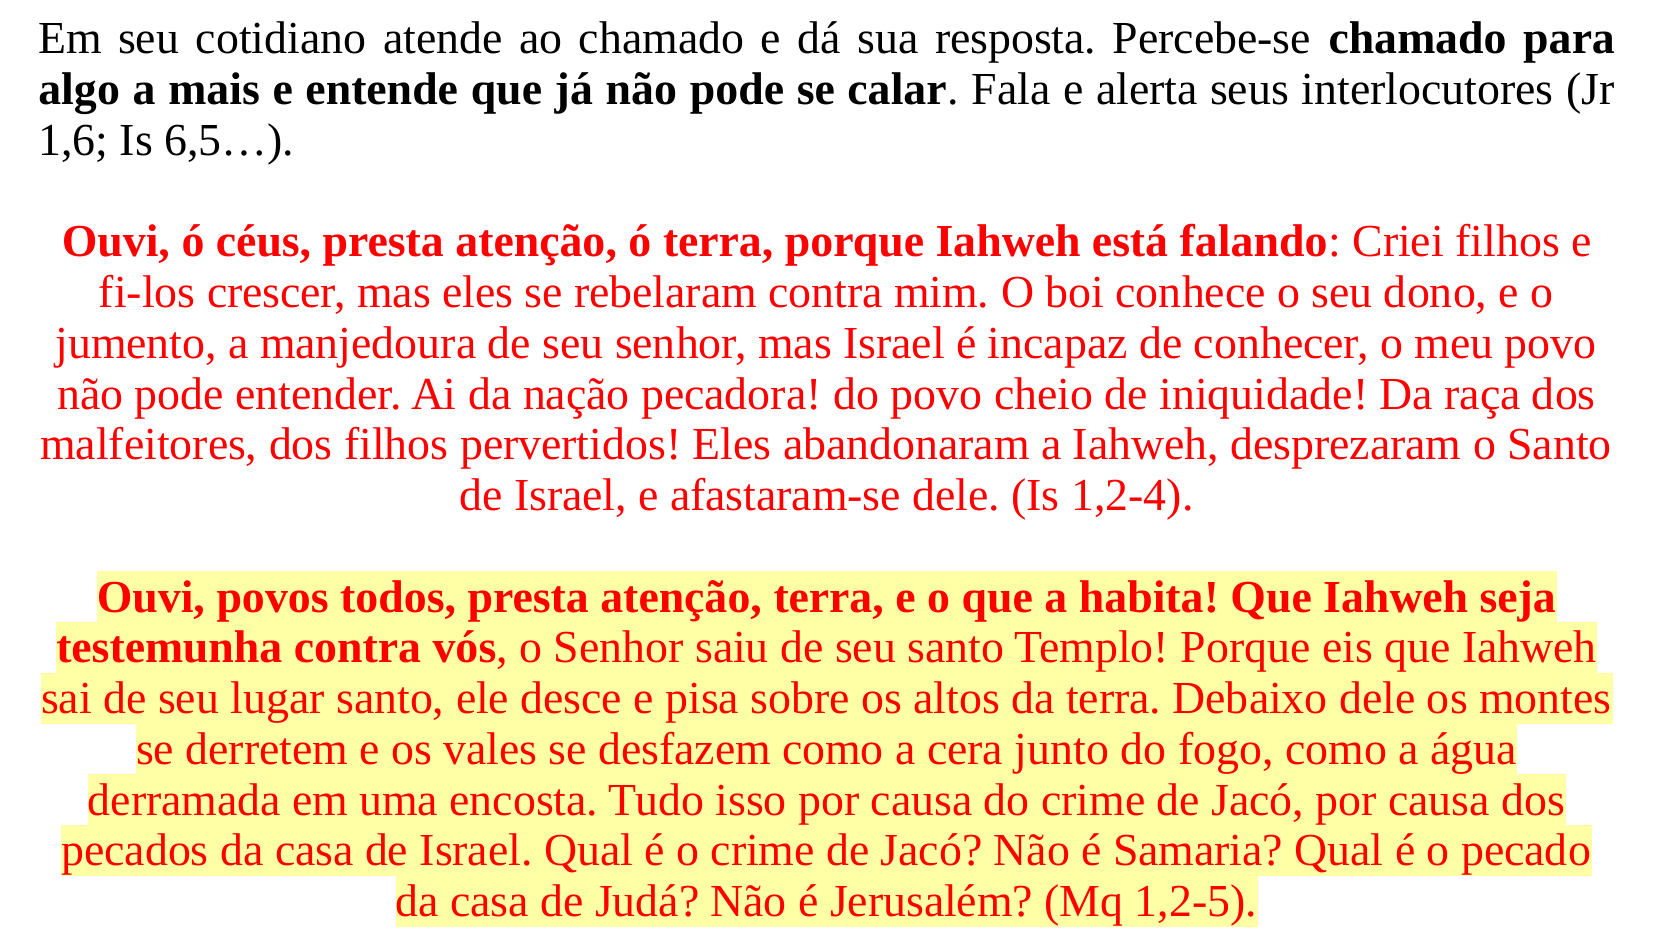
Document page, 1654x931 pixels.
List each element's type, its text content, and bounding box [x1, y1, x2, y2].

text_box Em seu cotidiano atende ao chamado e dá sua resposta. Percebe-se chamado para algo a mais e entende que já não pode se calar. Fala e alerta seus interlocutores (Jr 1,6; Is 6,5…). Ouvi, ó céus, presta atenção, ó terra, porque Iahweh está falando: Criei filhos e fi-los crescer, mas eles se rebelaram contra mim. O boi conhece o seu dono, e o jumento, a manjedoura de seu senhor, mas Israel é incapaz de conhecer, o meu povo não pode entender. Ai da nação pecadora! do povo cheio de iniquidade! Da raça dos malfeitores, dos filhos pervertidos! Eles abandonaram a Iahweh, desprezaram o Santo de Israel, e afastaram-se dele. (Is 1,2-4). Ouvi, povos todos, presta atenção, terra, e o que a habita! Que Iahweh seja testemunha contra vós, o Senhor saiu de seu santo Templo! Porque eis que Iahweh sai de seu lugar santo, ele desce e pisa sobre os altos da terra. Debaixo dele os montes se derretem e os vales se desfazem como a cera junto do fogo, como a água derramada em uma encosta. Tudo isso por causa do crime de Jacó, por causa dos pecados da casa de Israel. Qual é o crime de Jacó? Não é Samaria? Qual é o pecado da casa de Judá? Não é Jerusalém? (Mq 1,2-5). [23, 5, 1630, 931]
